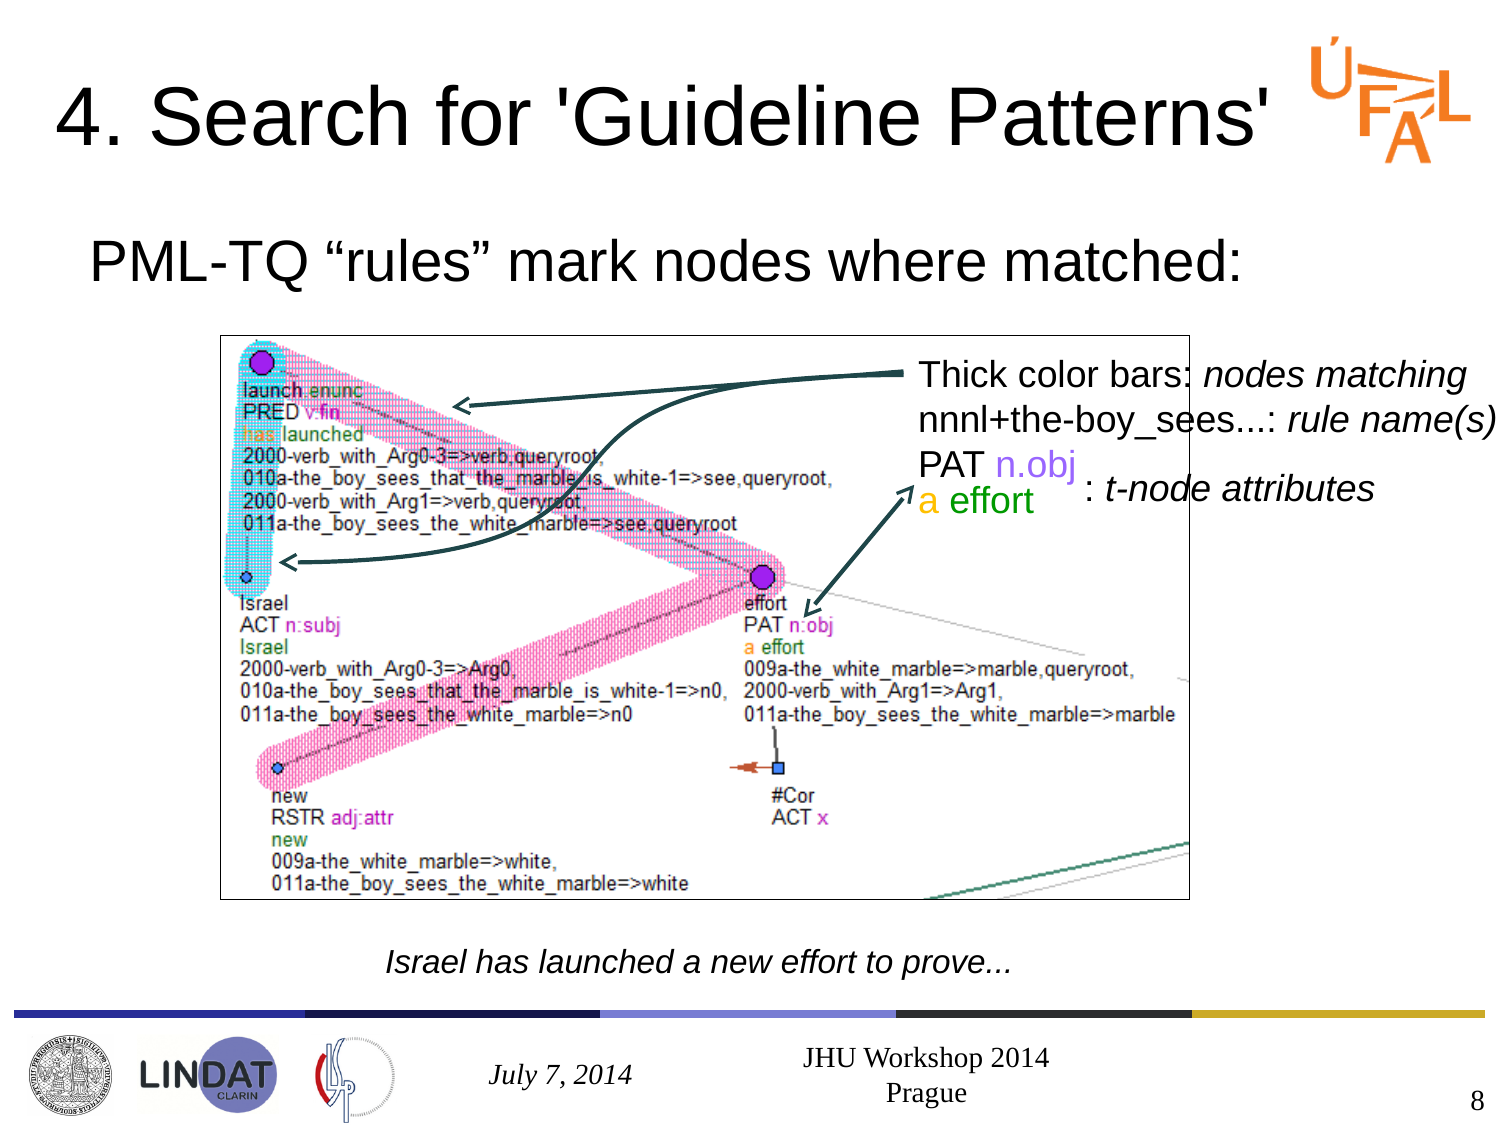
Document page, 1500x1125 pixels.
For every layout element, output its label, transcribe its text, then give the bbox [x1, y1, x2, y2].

picture [311, 1034, 397, 1125]
picture [14, 1010, 1485, 1018]
list PML-TQ “rules” mark nodes where matched: [75, 216, 1425, 920]
picture [220, 335, 1190, 900]
title 4. Search for 'Guideline Patterns' [31, 55, 1298, 243]
footer JHU Workshop 2014 Prague [755, 1031, 1099, 1113]
picture [1311, 36, 1472, 166]
text_box Thick color bars: nodes matching nnnl+the-boy_sees...: rule name(s) PAT n.obj a effort [903, 342, 1500, 529]
slide_number July 7, 2014 [418, 1048, 703, 1099]
slide_number <number> [1149, 1073, 1500, 1125]
picture [137, 1034, 279, 1116]
text_box : t-node attributes [1069, 457, 1391, 517]
picture [27, 1034, 114, 1116]
text_box Israel has launched a new effort to prove... [370, 933, 1030, 988]
